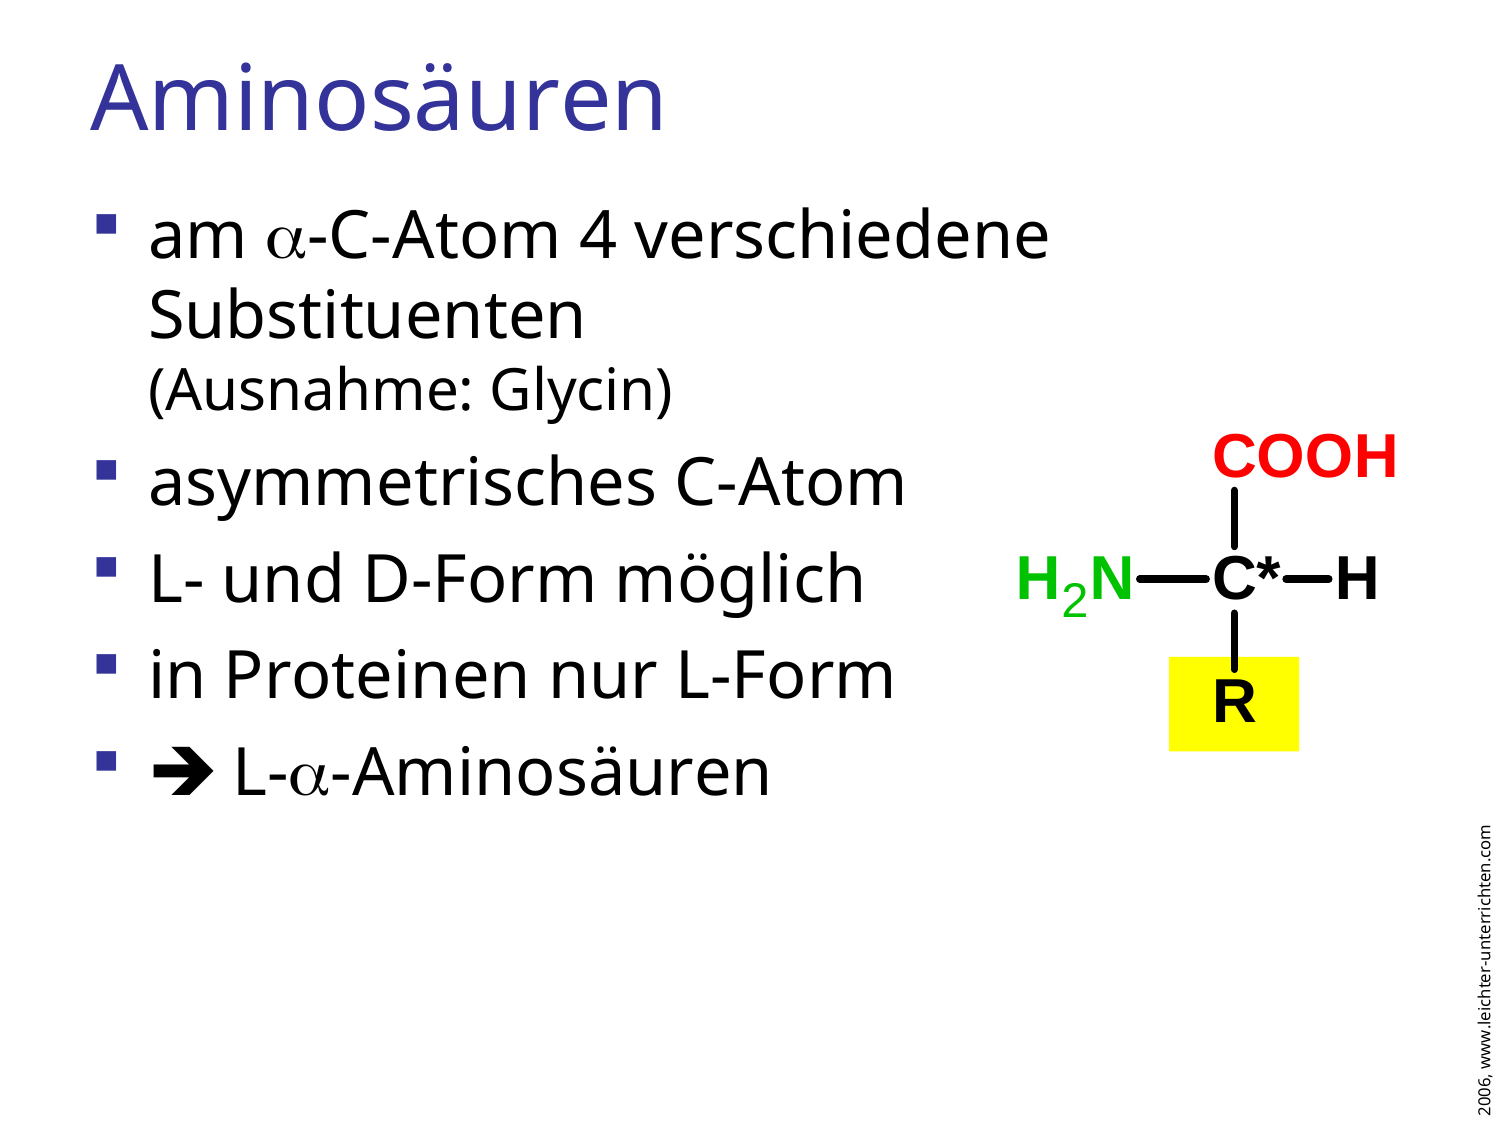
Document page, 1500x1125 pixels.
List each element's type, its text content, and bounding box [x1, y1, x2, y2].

text_box [1169, 741, 1300, 752]
list am -C-Atom 4 verschiedene Substituenten (Ausnahme: Glycin) asymmetrisches C-Atom L- und D-Form möglich in Proteinen nur L-Form  L--Aminosäuren [76, 184, 1427, 1071]
title Aminosäuren [75, 0, 1426, 188]
chart [1015, 420, 1400, 741]
